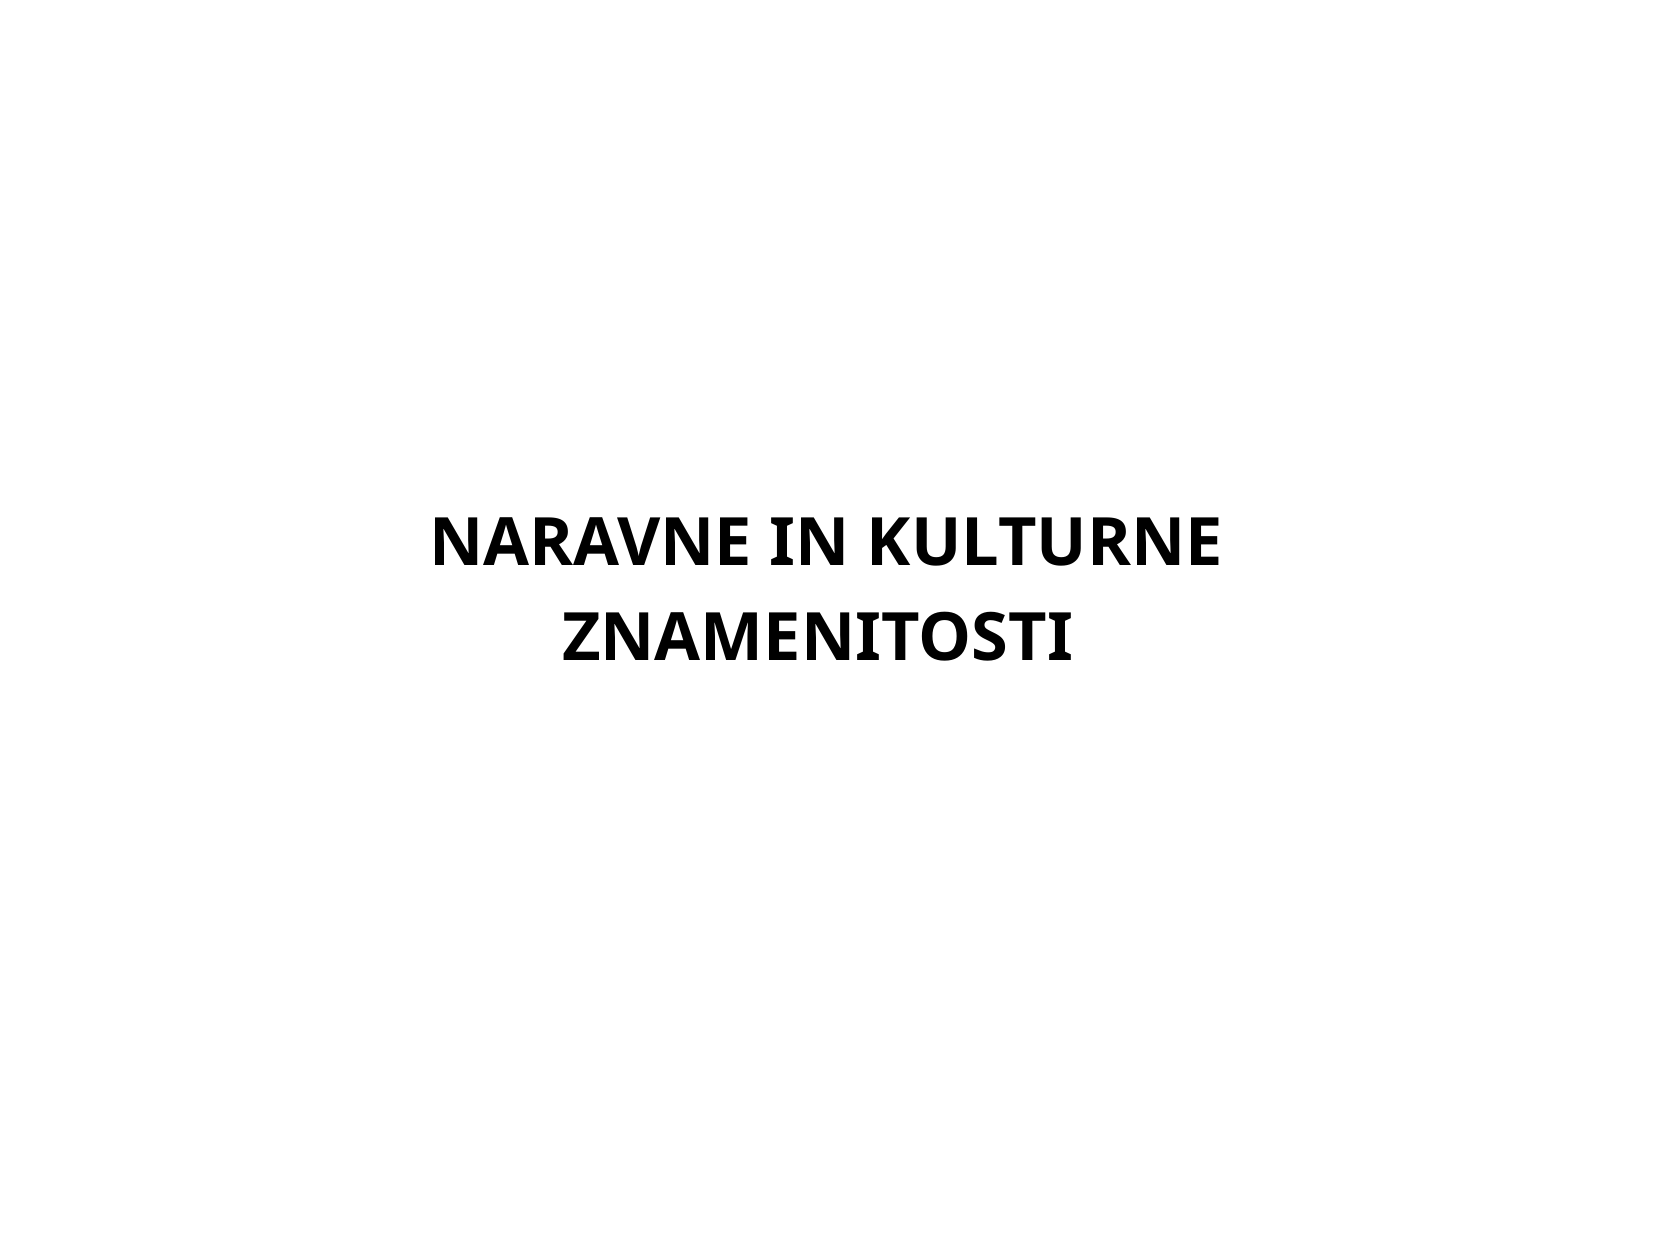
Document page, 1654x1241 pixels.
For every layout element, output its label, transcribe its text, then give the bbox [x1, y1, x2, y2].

text_box NARAVNE IN KULTURNE ZNAMENITOSTI [82, 56, 1571, 1101]
